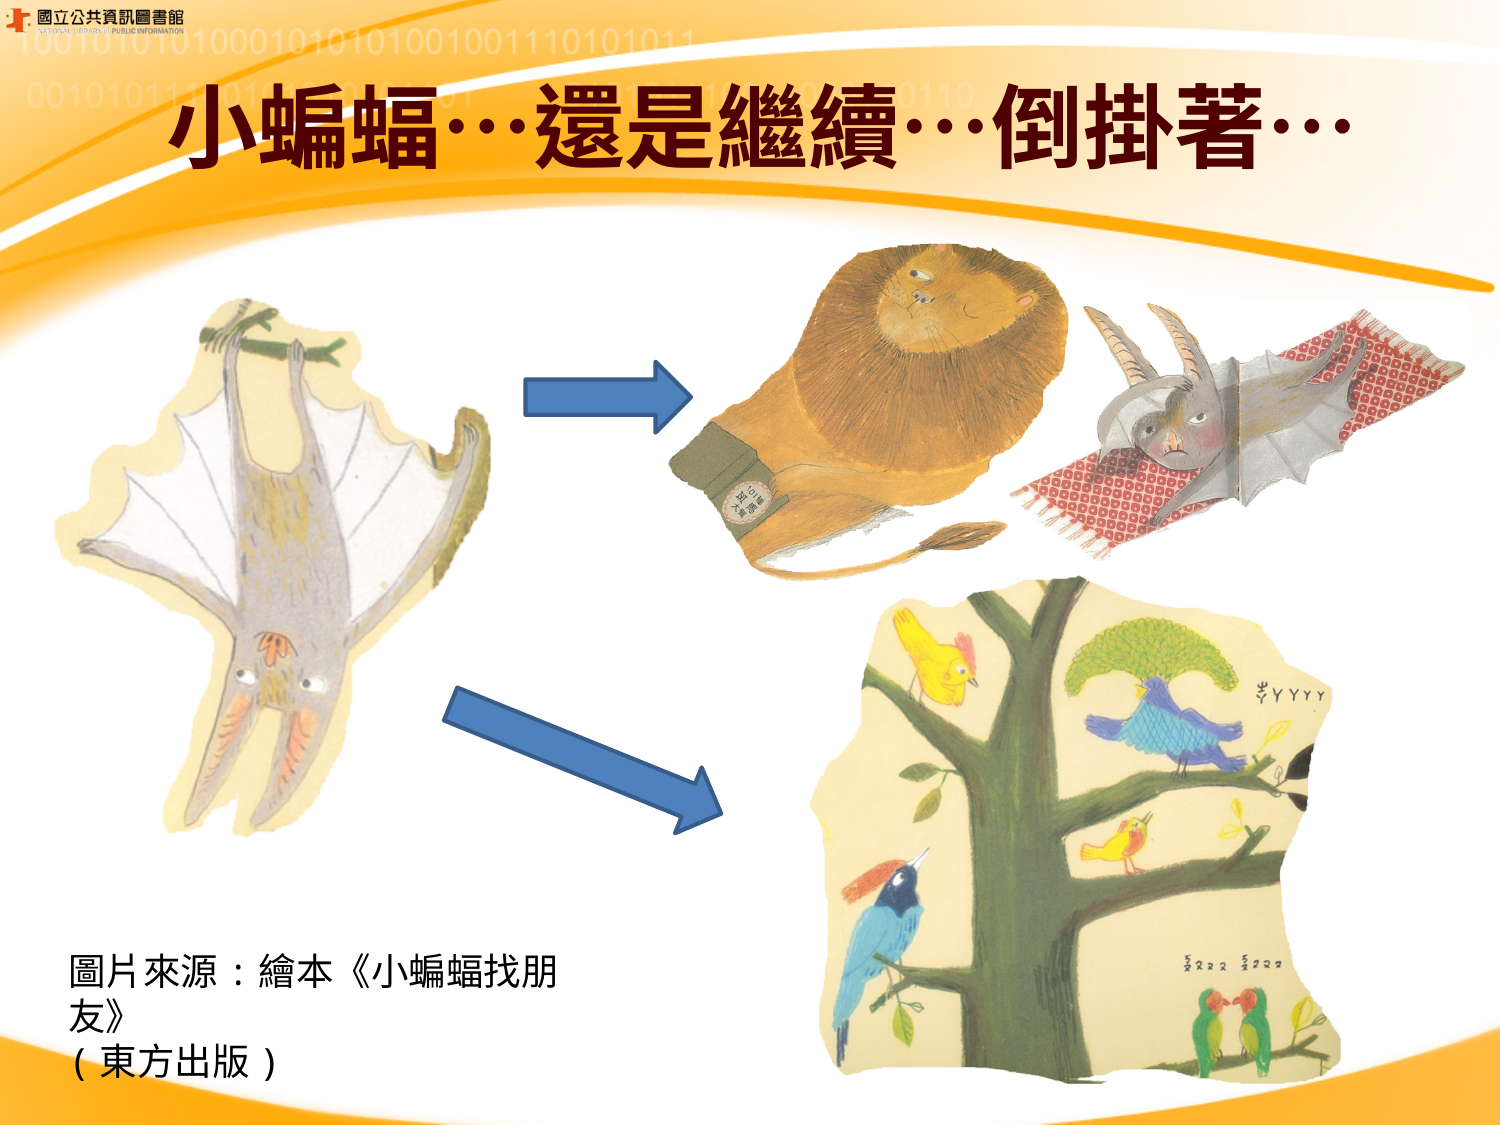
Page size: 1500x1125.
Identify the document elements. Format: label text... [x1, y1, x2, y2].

picture [53, 297, 491, 838]
picture [667, 243, 1466, 1084]
text_box 圖片來源:繪本《小蝙蝠找朋友》 (東方出版) [53, 940, 621, 1047]
title 小蝙蝠…還是繼續…倒掛著… [123, 30, 1402, 219]
text_box [525, 361, 667, 433]
text_box [443, 687, 722, 834]
